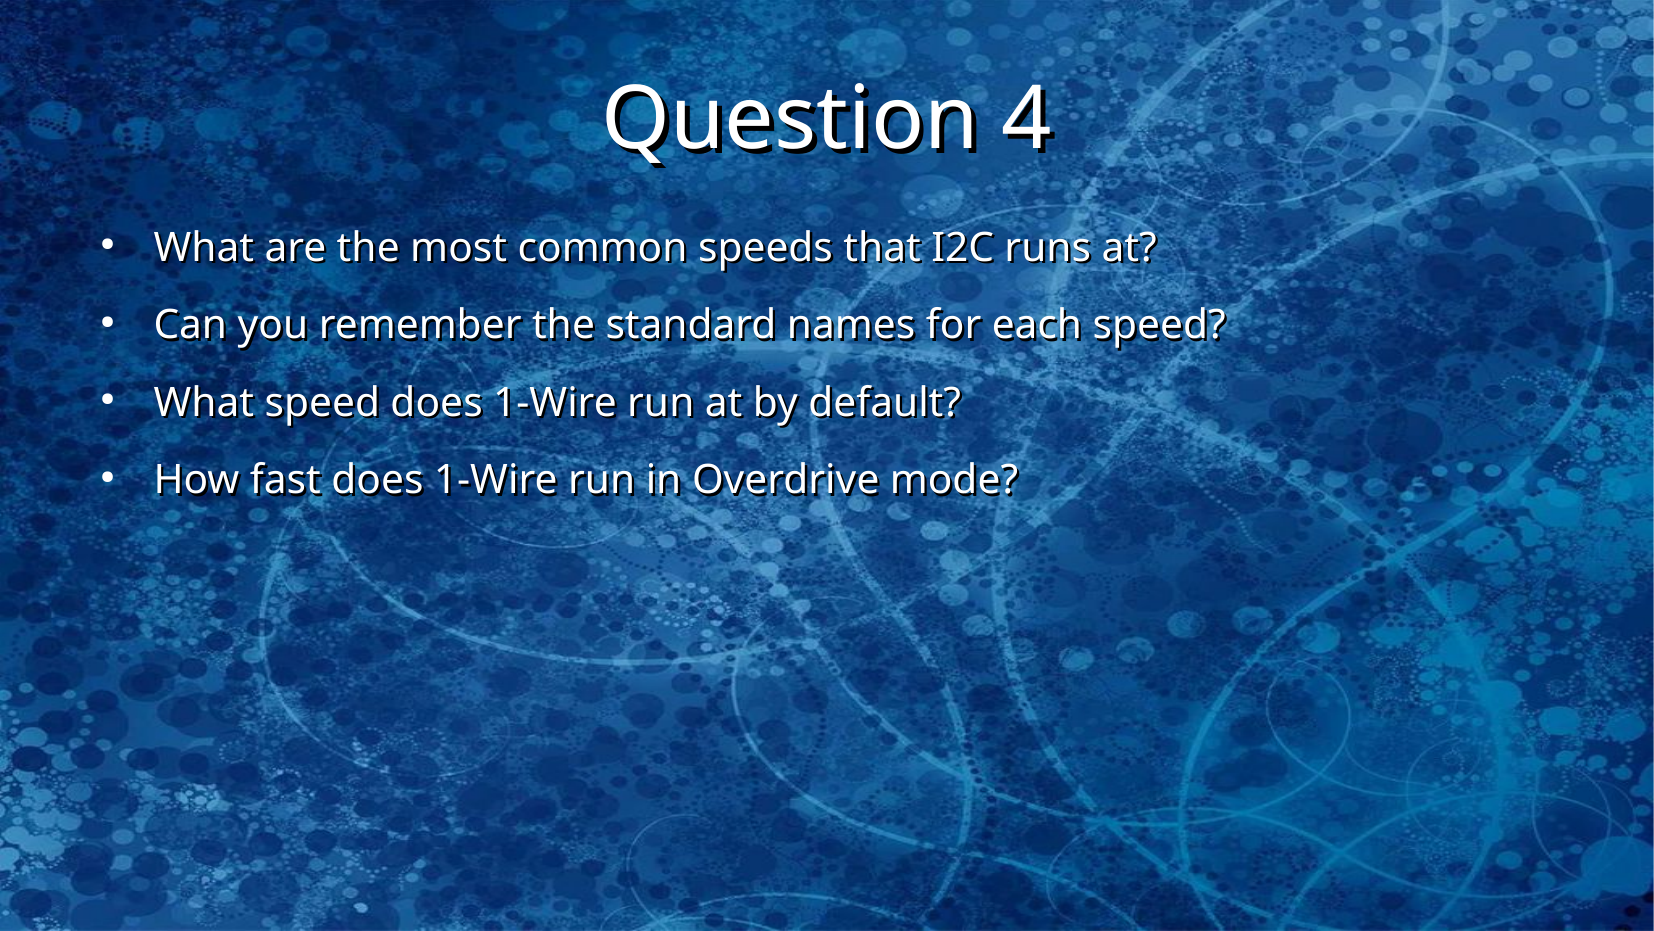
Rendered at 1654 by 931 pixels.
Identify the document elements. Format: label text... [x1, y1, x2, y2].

picture [0, 0, 1654, 931]
list What are the most common speeds that I2C runs at? Can you remember the standard names for each speed? What speed does 1-Wire run at by default? How fast does 1-Wire run in Overdrive mode? [82, 217, 1571, 758]
title Question 4 [82, 37, 1571, 193]
